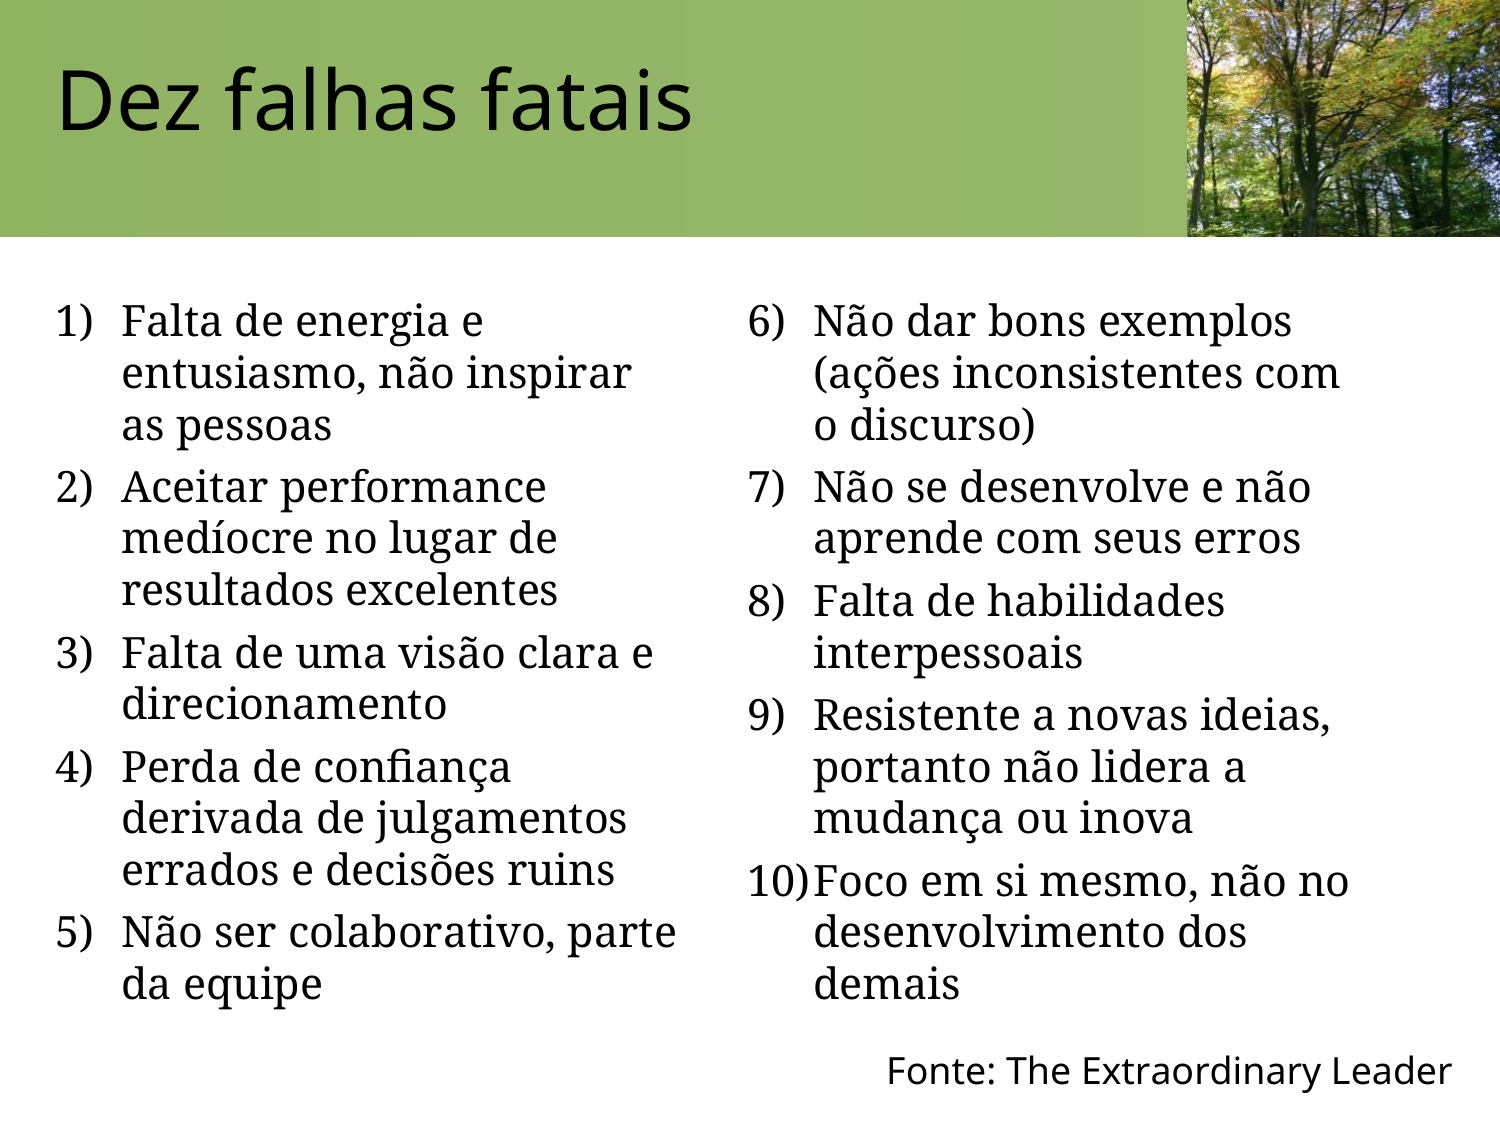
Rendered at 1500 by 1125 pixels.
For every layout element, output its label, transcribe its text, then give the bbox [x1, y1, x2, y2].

text_box Fonte: The Extraordinary Leader [871, 1039, 1430, 1100]
picture [1187, 0, 1500, 237]
title Dez falhas fatais [41, 0, 1164, 205]
text_box [41, 286, 700, 1029]
list Não dar bons exemplos (ações inconsistentes com o discurso) Não se desenvolve e não aprende com seus erros Falta de habilidades interpessoais Resistente a novas ideias, portanto não lidera a mudança ou inova Foco em si mesmo, não no desenvolvimento dos demais [732, 286, 1392, 1029]
